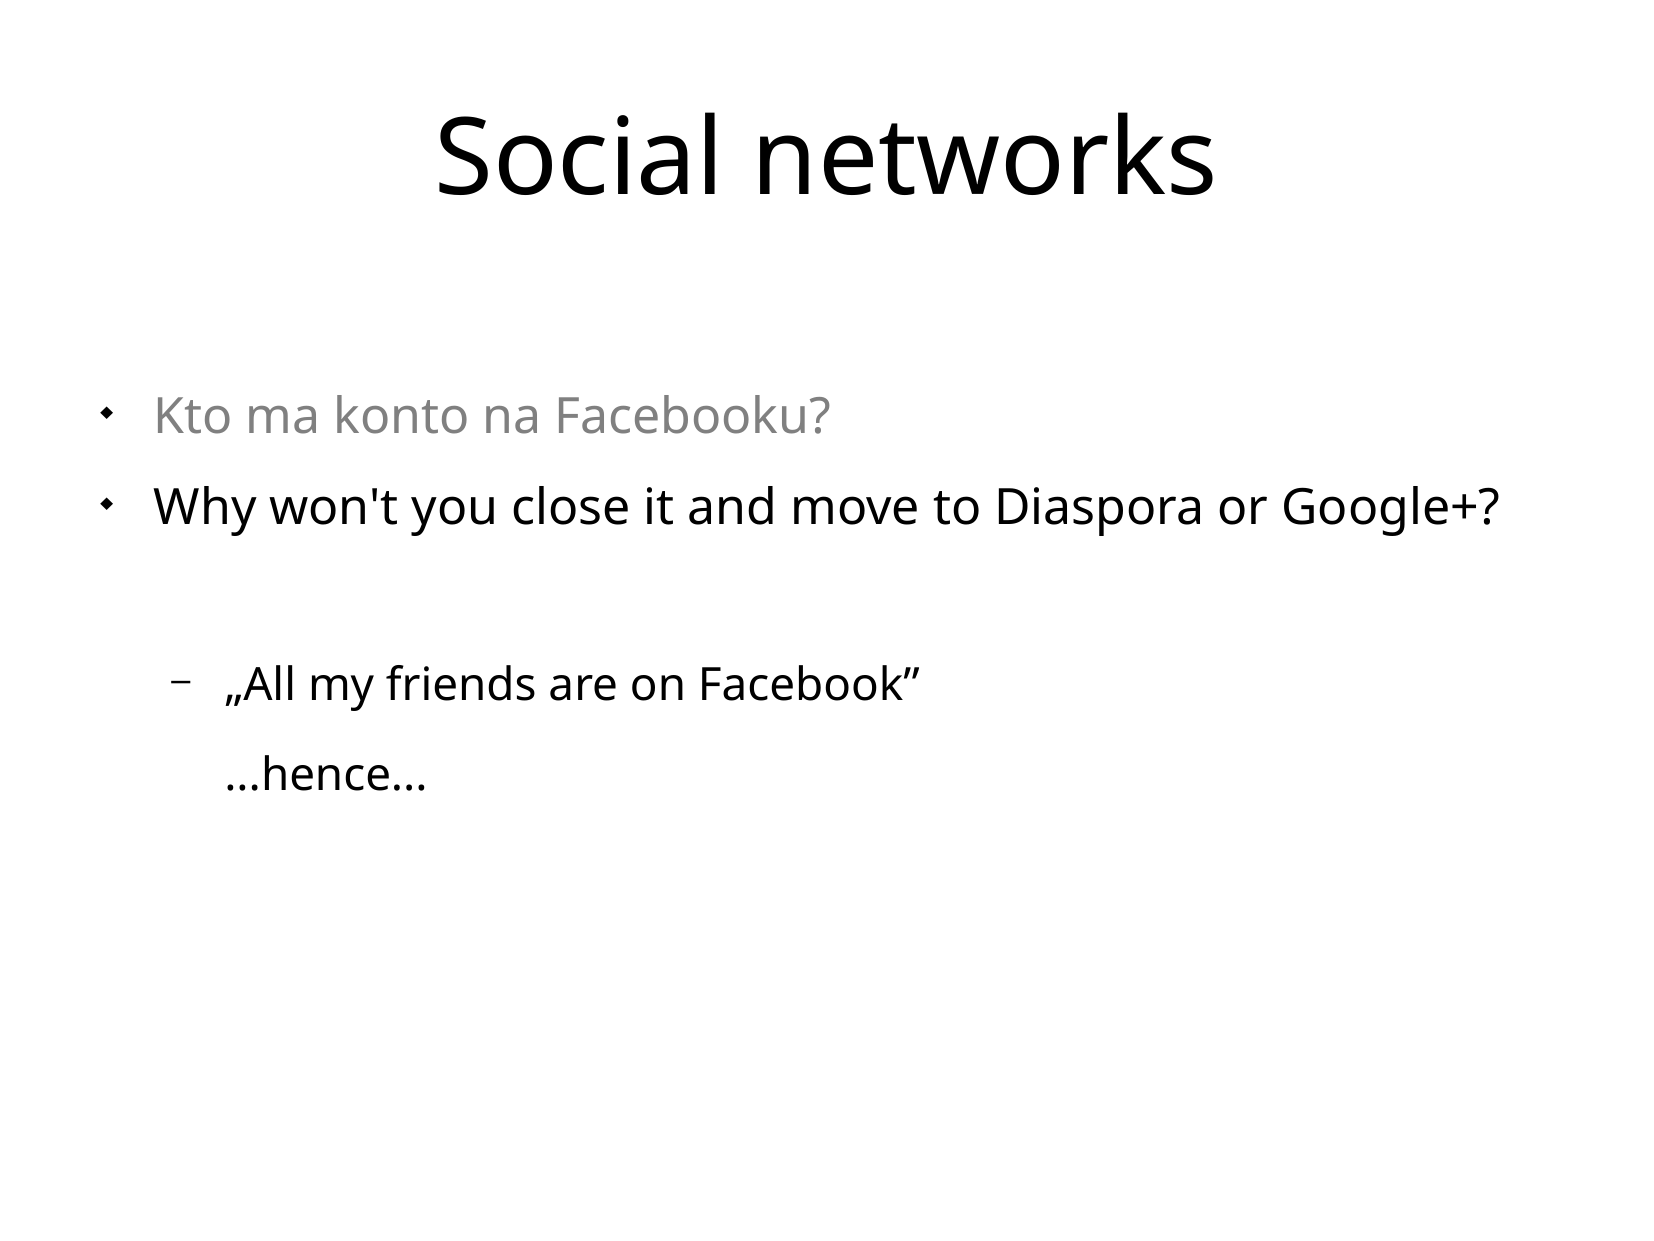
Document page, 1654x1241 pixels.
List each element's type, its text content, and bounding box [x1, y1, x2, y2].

list Kto ma konto na Facebooku? Why won't you close it and move to Diaspora or Google+? „All my friends are on Facebook” ...hence... [82, 290, 1538, 1010]
title Social networks [82, 49, 1571, 257]
